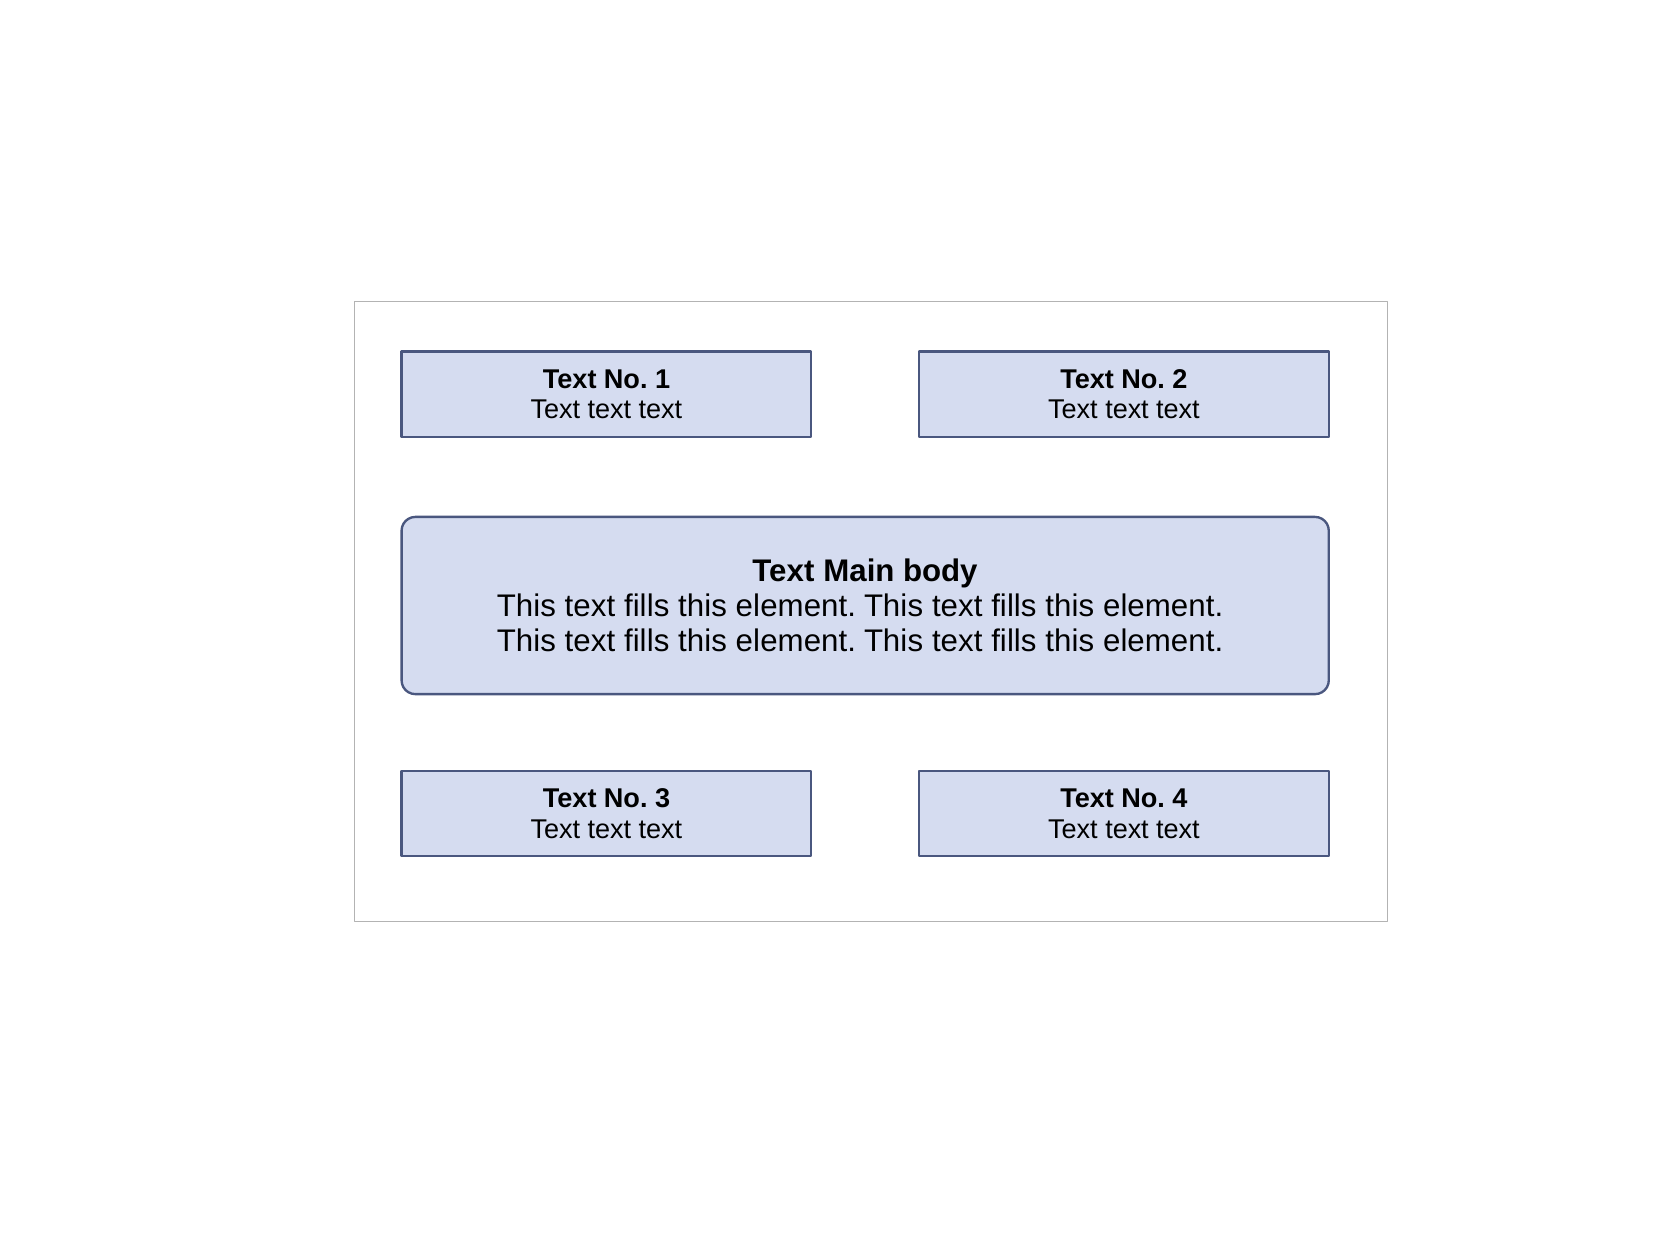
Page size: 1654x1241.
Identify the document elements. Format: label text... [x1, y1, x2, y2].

text_box Text No. 4 Text text text [919, 770, 1329, 857]
text_box Text No. 2 Text text text [919, 351, 1329, 438]
text_box Text Main body This text fills this element. This text fills this element. This text fills this element. This text fills this element. [401, 516, 1329, 695]
text_box Text No. 3 Text text text [401, 770, 812, 857]
text_box Text No. 1 Text text text [401, 351, 812, 438]
